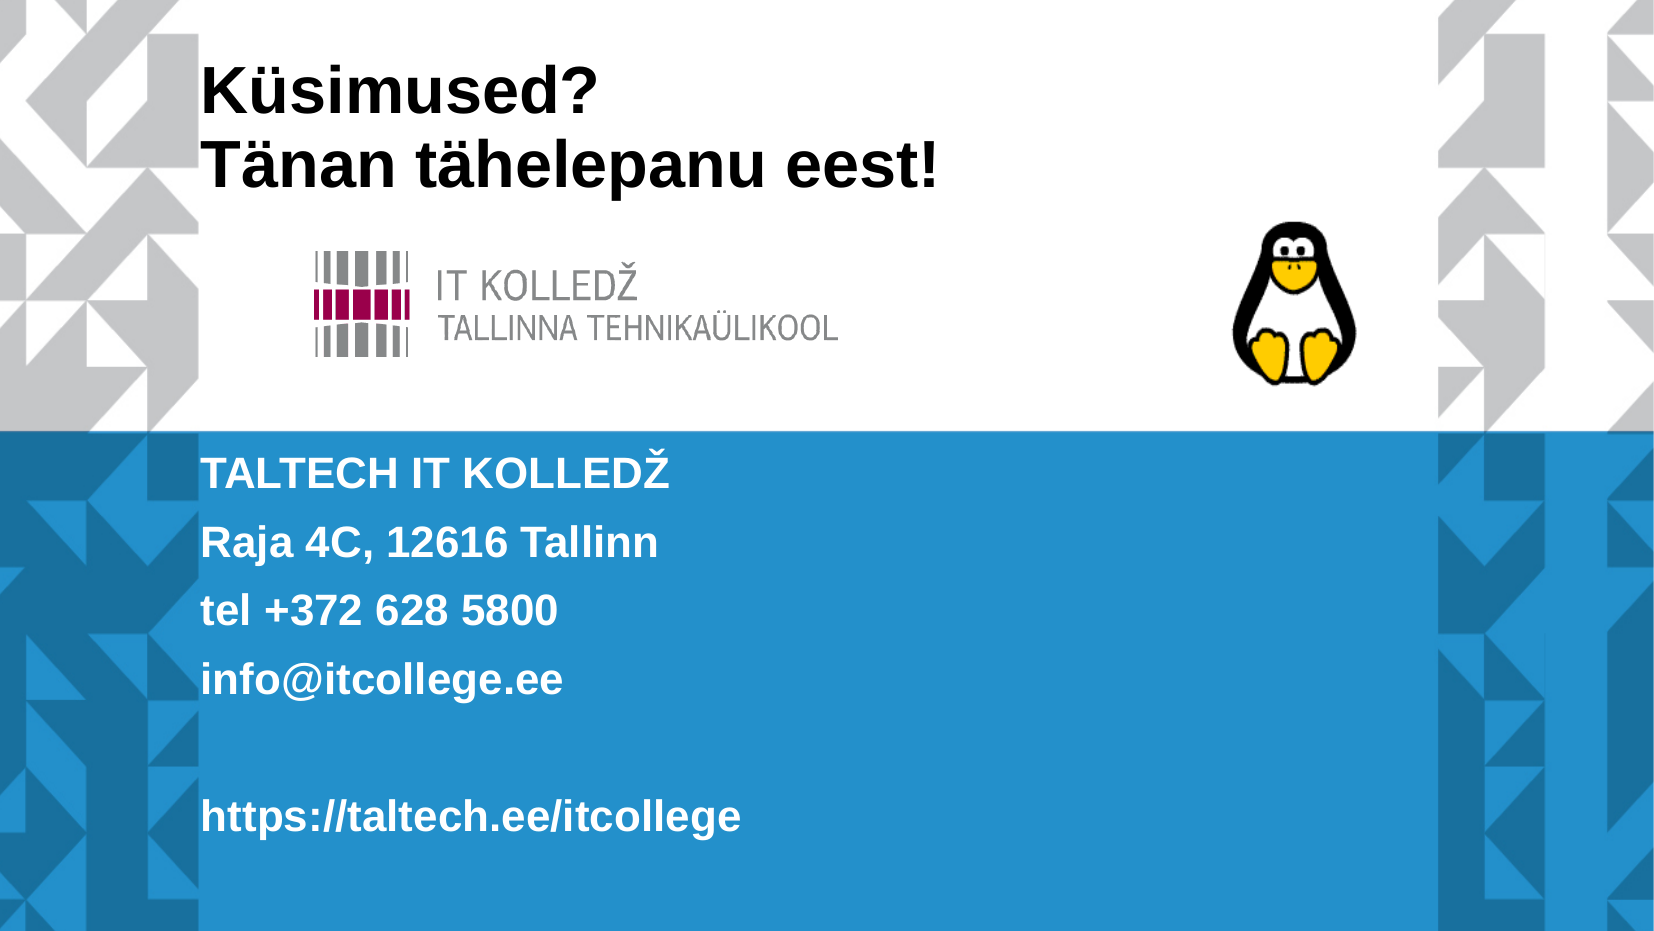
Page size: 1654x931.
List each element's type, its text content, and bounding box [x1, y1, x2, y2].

list TALTECH IT KOLLEDŽ Raja 4C, 12616 Tallinn tel +372 628 5800 info@itcollege.ee https://taltech.ee/itcollege [200, 448, 1430, 842]
title Küsimused? Tänan tähelepanu eest! [200, 41, 1170, 214]
picture [0, 0, 1654, 931]
